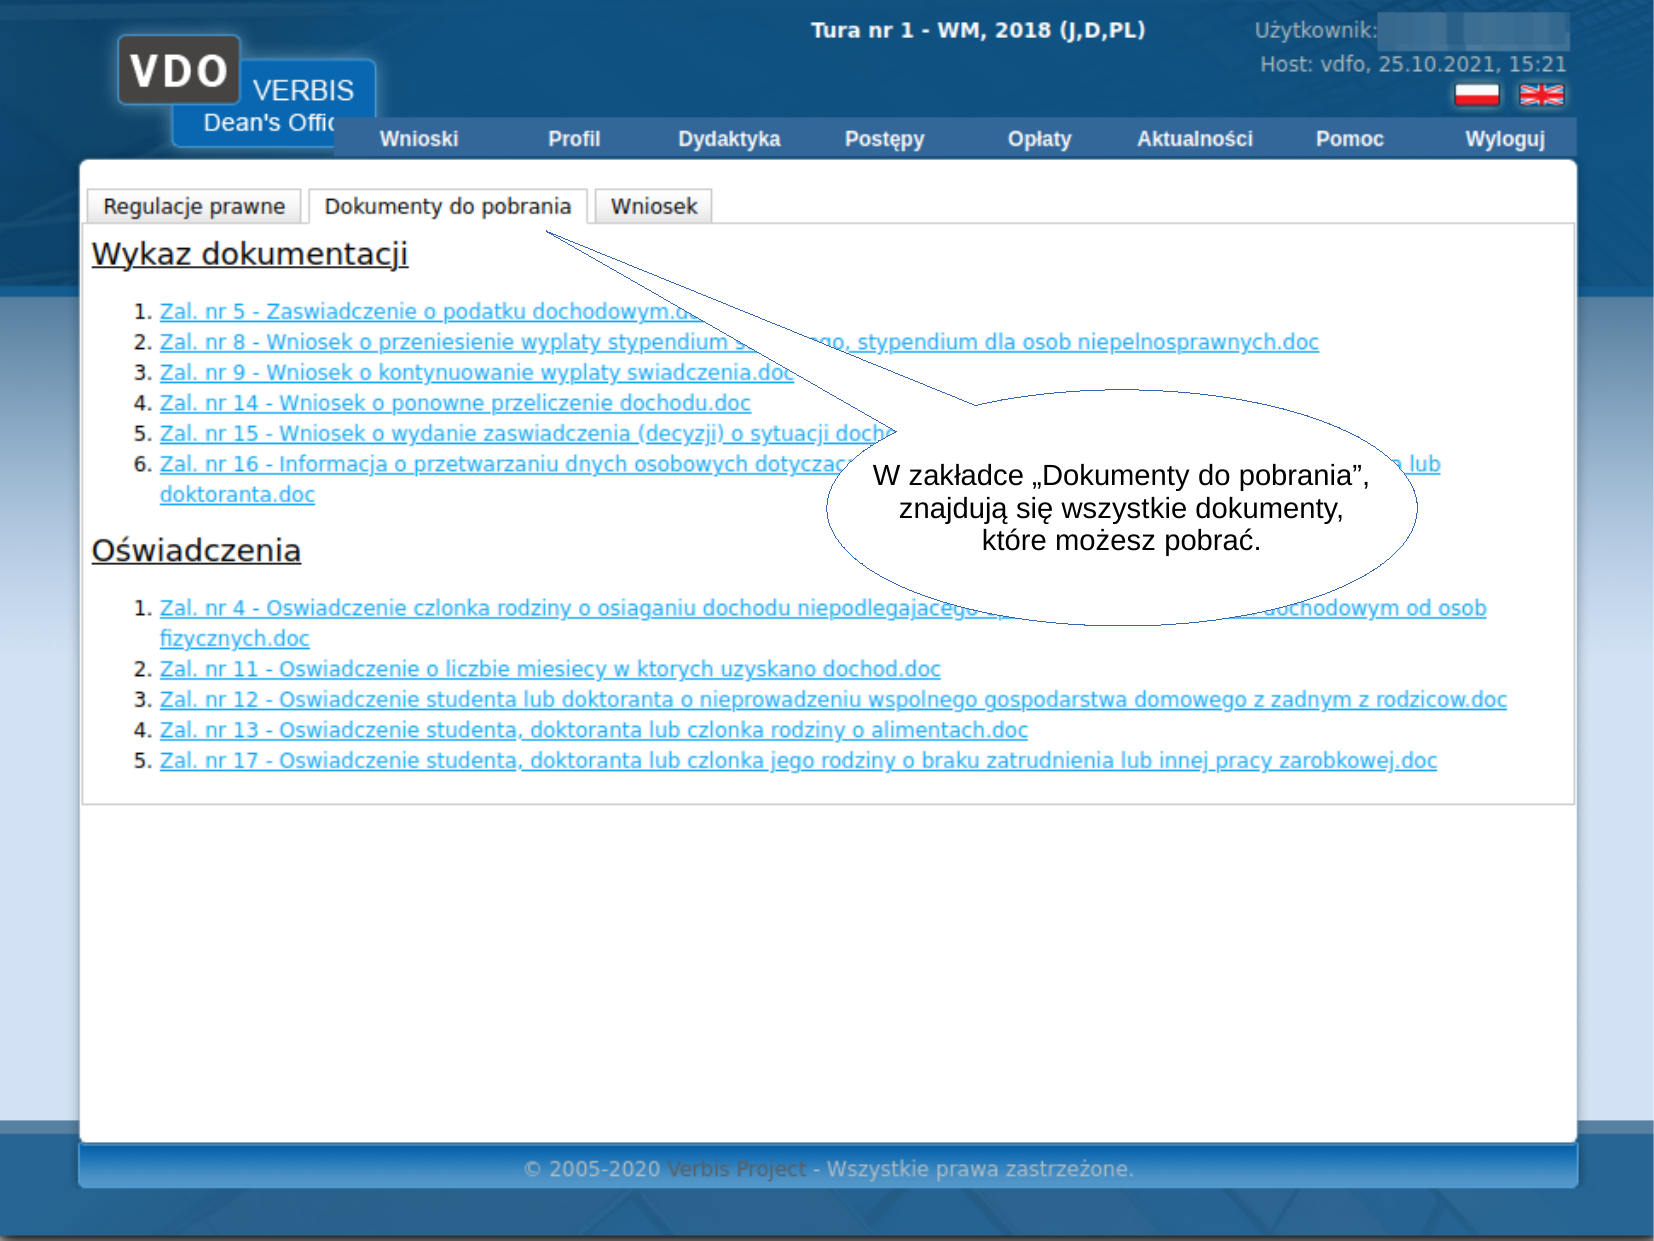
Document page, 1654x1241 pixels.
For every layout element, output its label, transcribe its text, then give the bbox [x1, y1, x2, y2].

picture [0, 0, 1654, 1241]
text_box W zakładce „Dokumenty do pobrania”, znajdują się wszystkie dokumenty, które możesz pobrać. [546, 230, 1418, 626]
